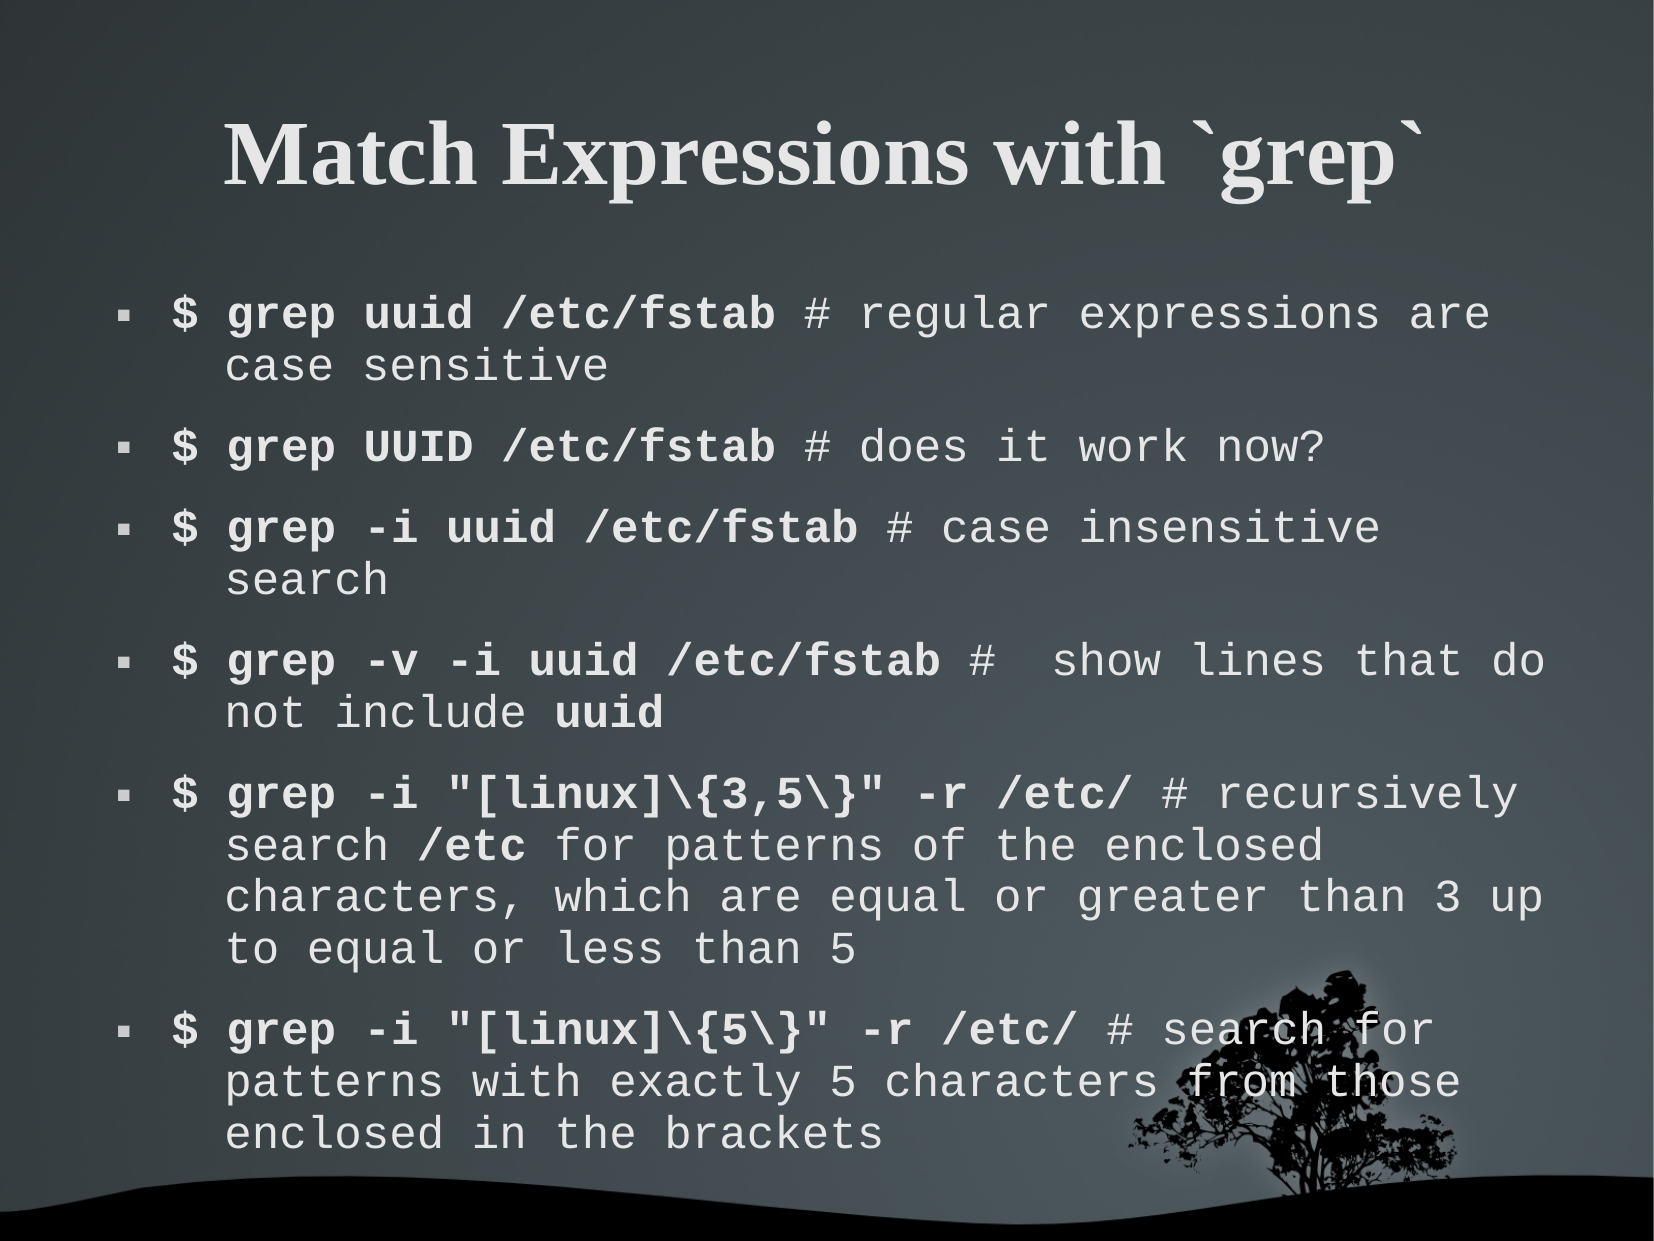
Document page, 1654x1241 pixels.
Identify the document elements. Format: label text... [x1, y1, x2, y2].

list $ grep uuid /etc/fstab # regular expressions are case sensitive $ grep UUID /etc/fstab # does it work now? $ grep -i uuid /etc/fstab # case insensitive search $ grep -v -i uuid /etc/fstab # show lines that do not include uuid $ grep -i "[linux]\{3,5\}" -r /etc/ # recursively search /etc for patterns of the enclosed characters, which are equal or greater than 3 up to equal or less than 5 $ grep -i "[linux]\{5\}" -r /etc/ # search for patterns with exactly 5 characters from those enclosed in the brackets [82, 290, 1571, 1202]
title Match Expressions with `grep` [82, 33, 1571, 274]
picture [0, 0, 1654, 1241]
